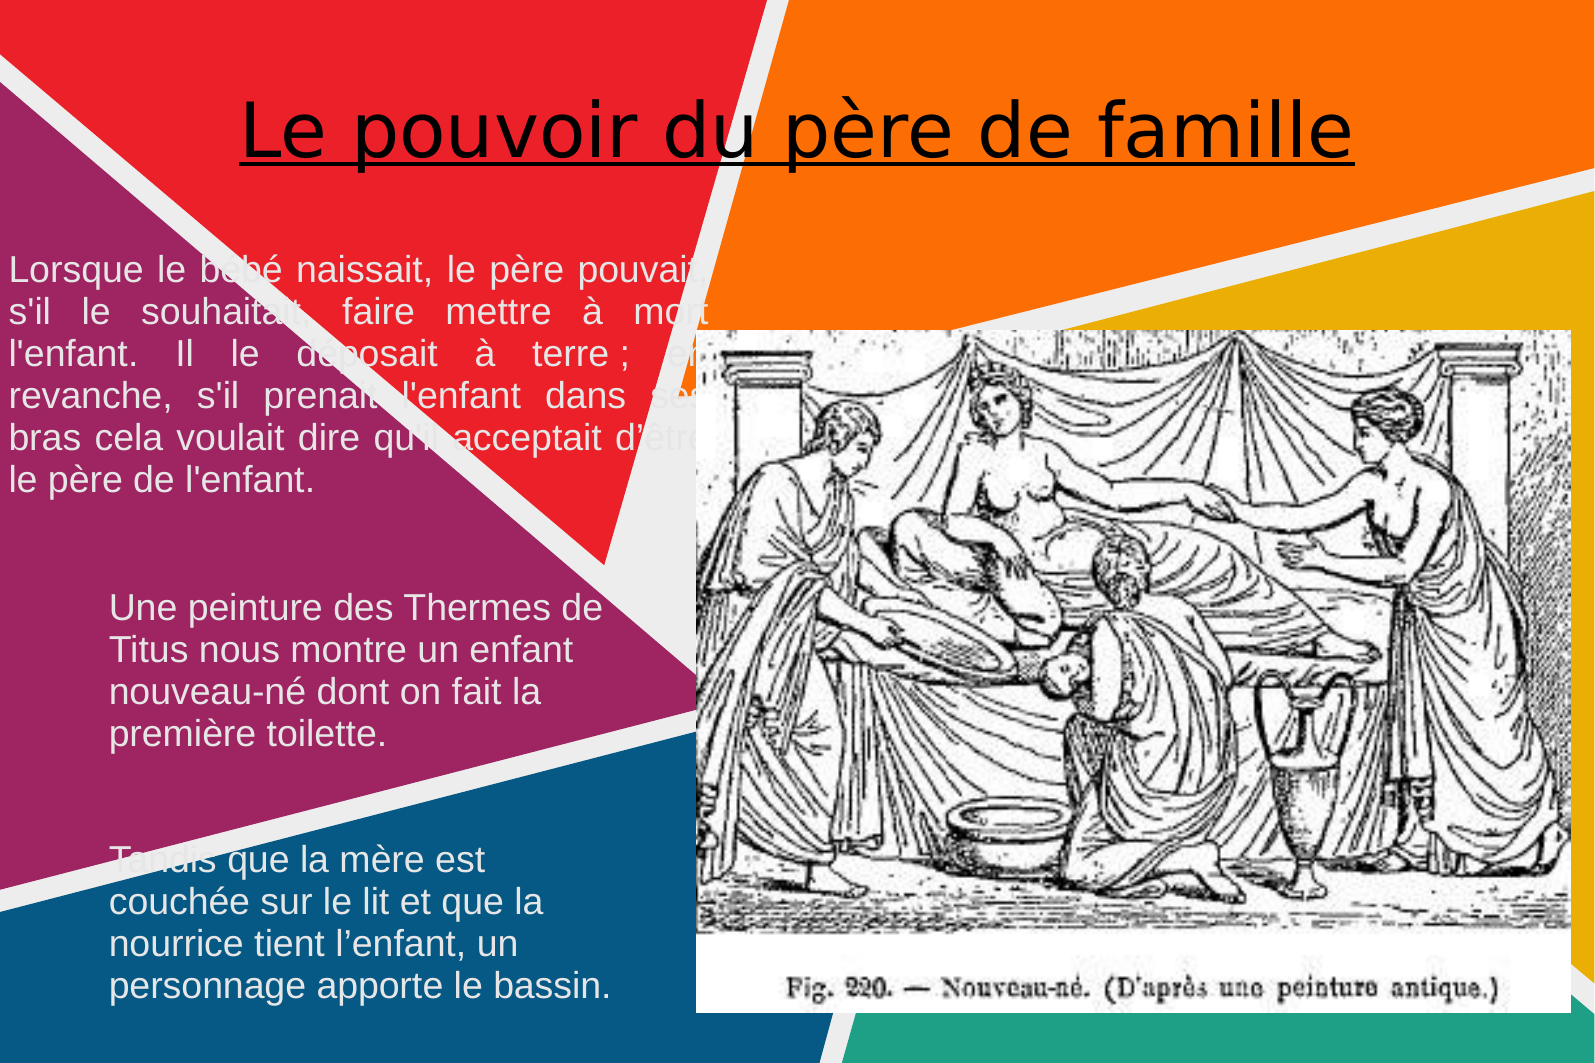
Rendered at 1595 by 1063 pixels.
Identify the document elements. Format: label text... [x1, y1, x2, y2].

title Le pouvoir du père de famille [79, 42, 1515, 220]
list Lorsque le bébé naissait, le père pouvait, s'il le souhaitait, faire mettre à mort l'enfant. Il le déposait à terre ; en revanche, s'il prenait l'enfant dans ses bras cela voulait dire qu'il acceptait d’être le père de l'enfant. [8, 248, 709, 866]
text_box Une peinture des Thermes de Titus nous montre un enfant nouveau-né dont on fait la première toilette. Tandis que la mère est couchée sur le lit et que la nourrice tient l’enfant, un personnage apporte le bassin. [94, 578, 650, 1015]
picture [696, 330, 1571, 1014]
